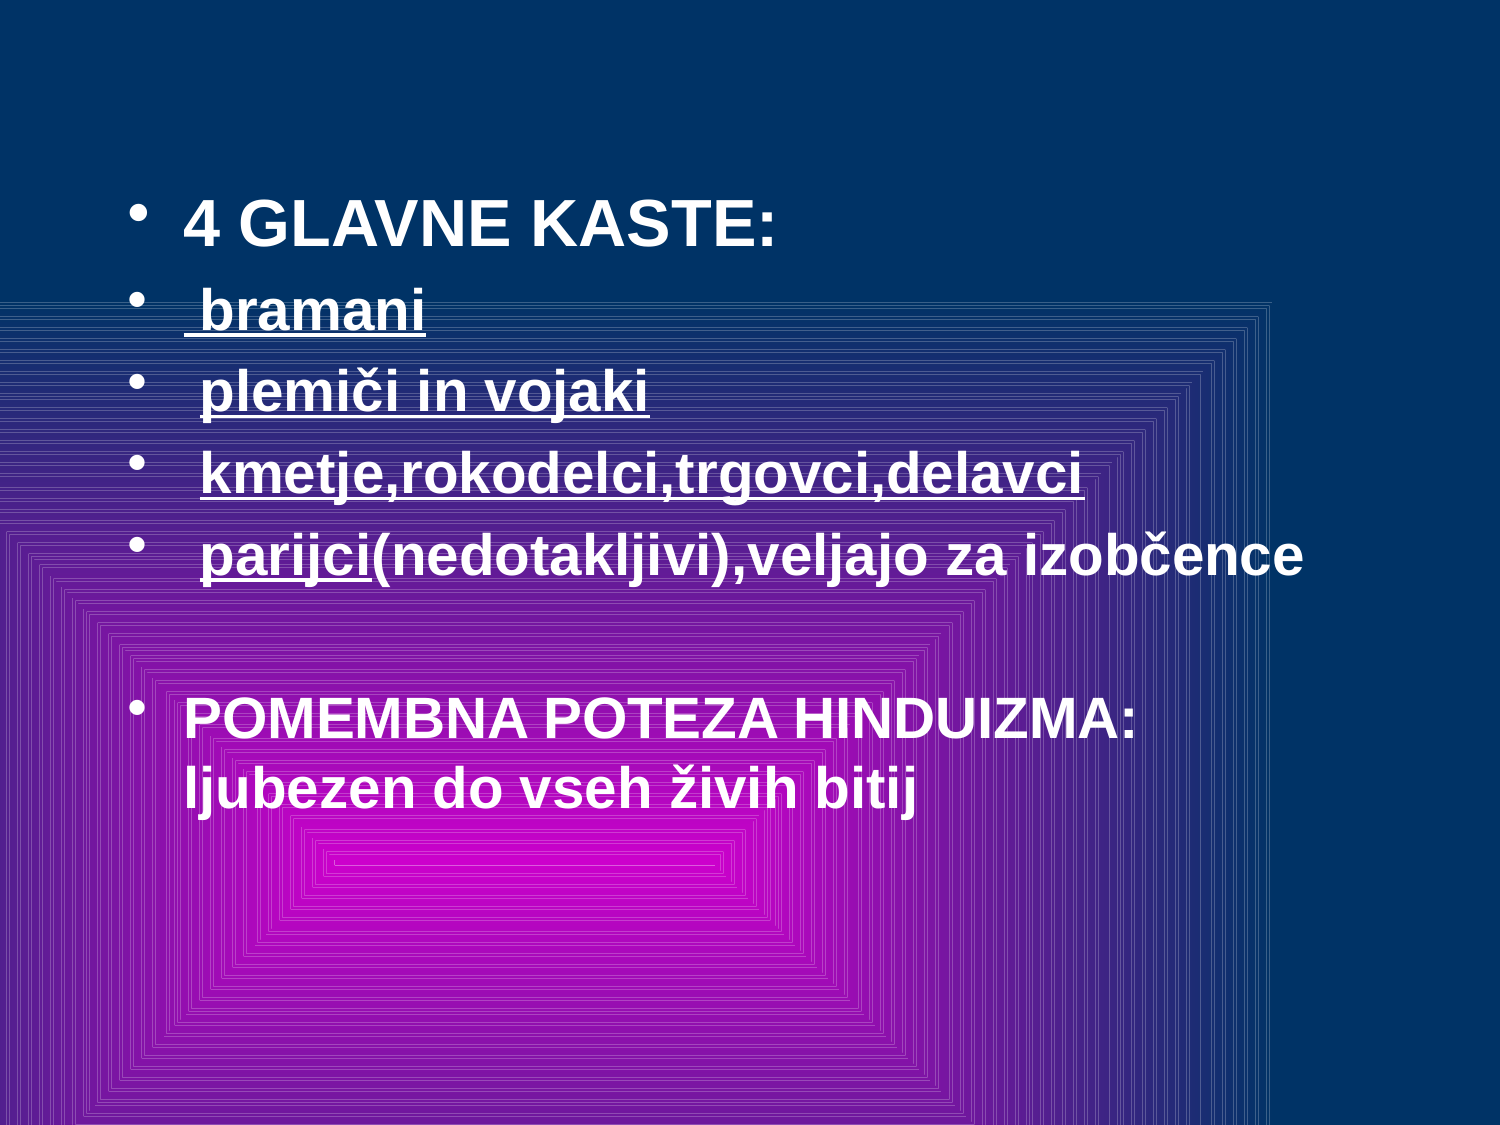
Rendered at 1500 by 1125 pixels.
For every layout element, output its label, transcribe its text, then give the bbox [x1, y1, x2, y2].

list 4 GLAVNE KASTE: bramani plemiči in vojaki kmetje,rokodelci,trgovci,delavci parijci(nedotakljivi),veljajo za izobčence POMEMBNA POTEZA HINDUIZMA: ljubezen do vseh živih bitij [112, 172, 1463, 916]
